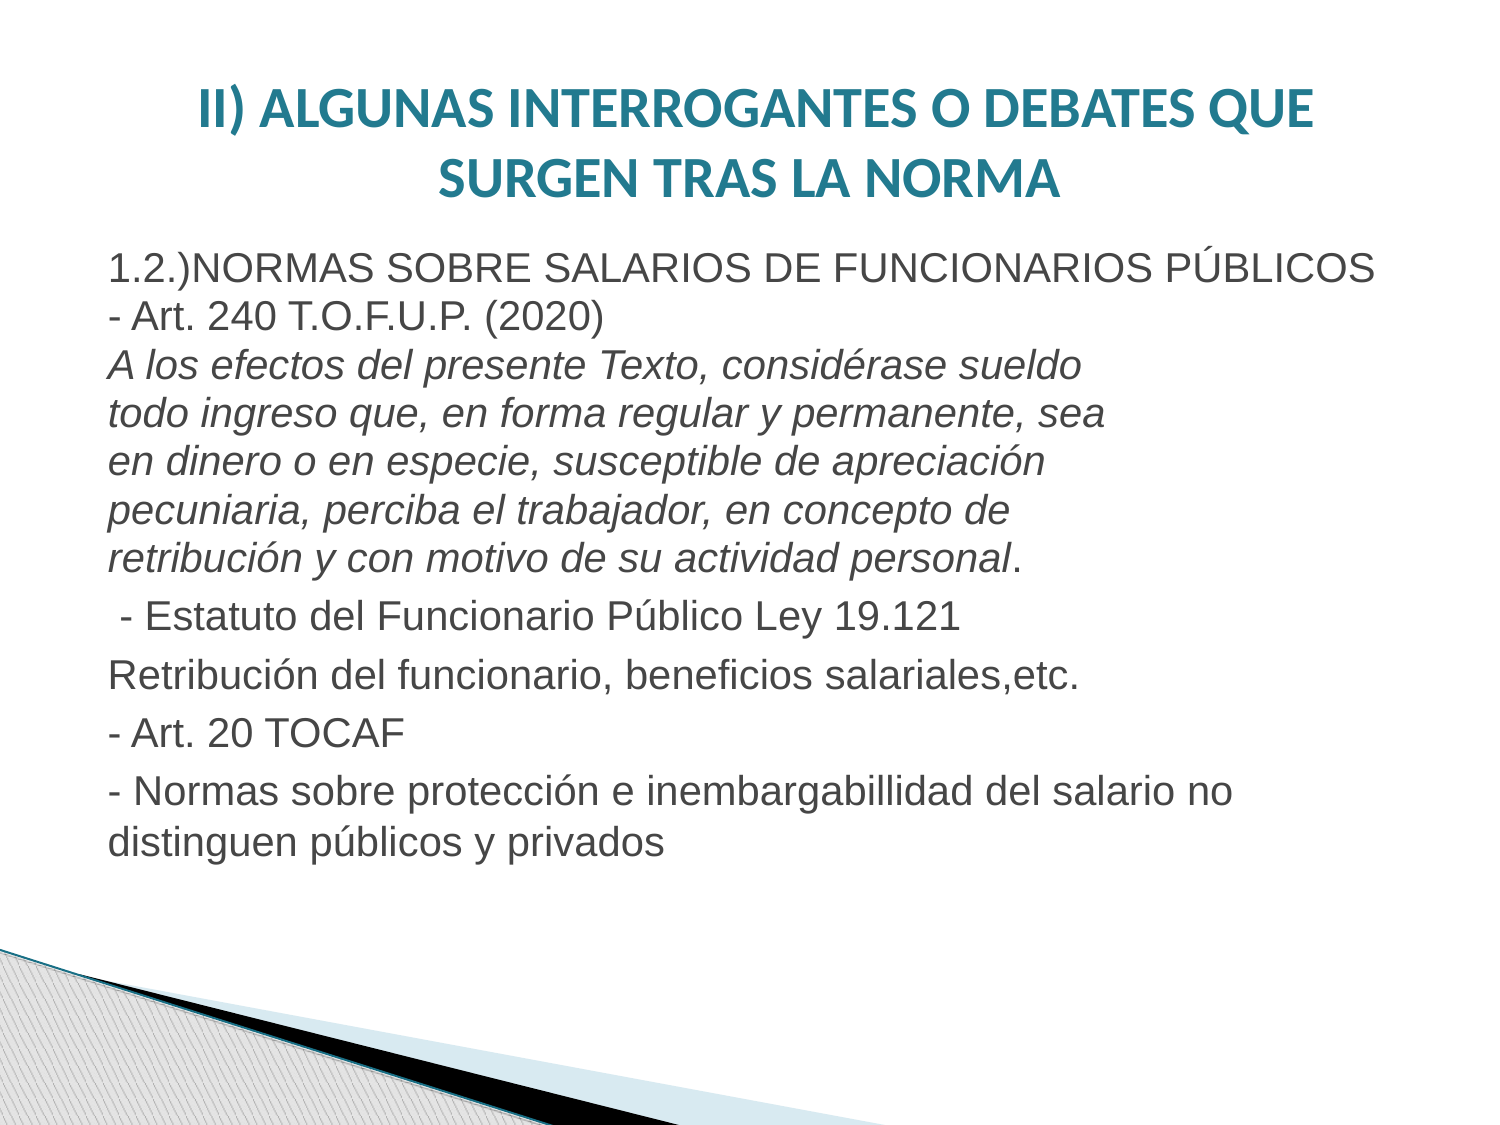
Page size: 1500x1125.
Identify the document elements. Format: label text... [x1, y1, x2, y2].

list 1.2.)NORMAS SOBRE SALARIOS DE FUNCIONARIOS PÚBLICOS - Art. 240 T.O.F.U.P. (2020) A los efectos del presente Texto, considérase sueldo todo ingreso que, en forma regular y permanente, sea en dinero o en especie, susceptible de apreciación pecuniaria, perciba el trabajador, en concepto de retribución y con motivo de su actividad personal. - Estatuto del Funcionario Público Ley 19.121 Retribución del funcionario, beneficios salariales,etc. - Art. 20 TOCAF - Normas sobre protección e inembargabillidad del salario no distinguen públicos y privados [75, 243, 1425, 986]
title II) ALGUNAS INTERROGANTES O DEBATES QUE SURGEN TRAS LA NORMA [75, 45, 1425, 233]
